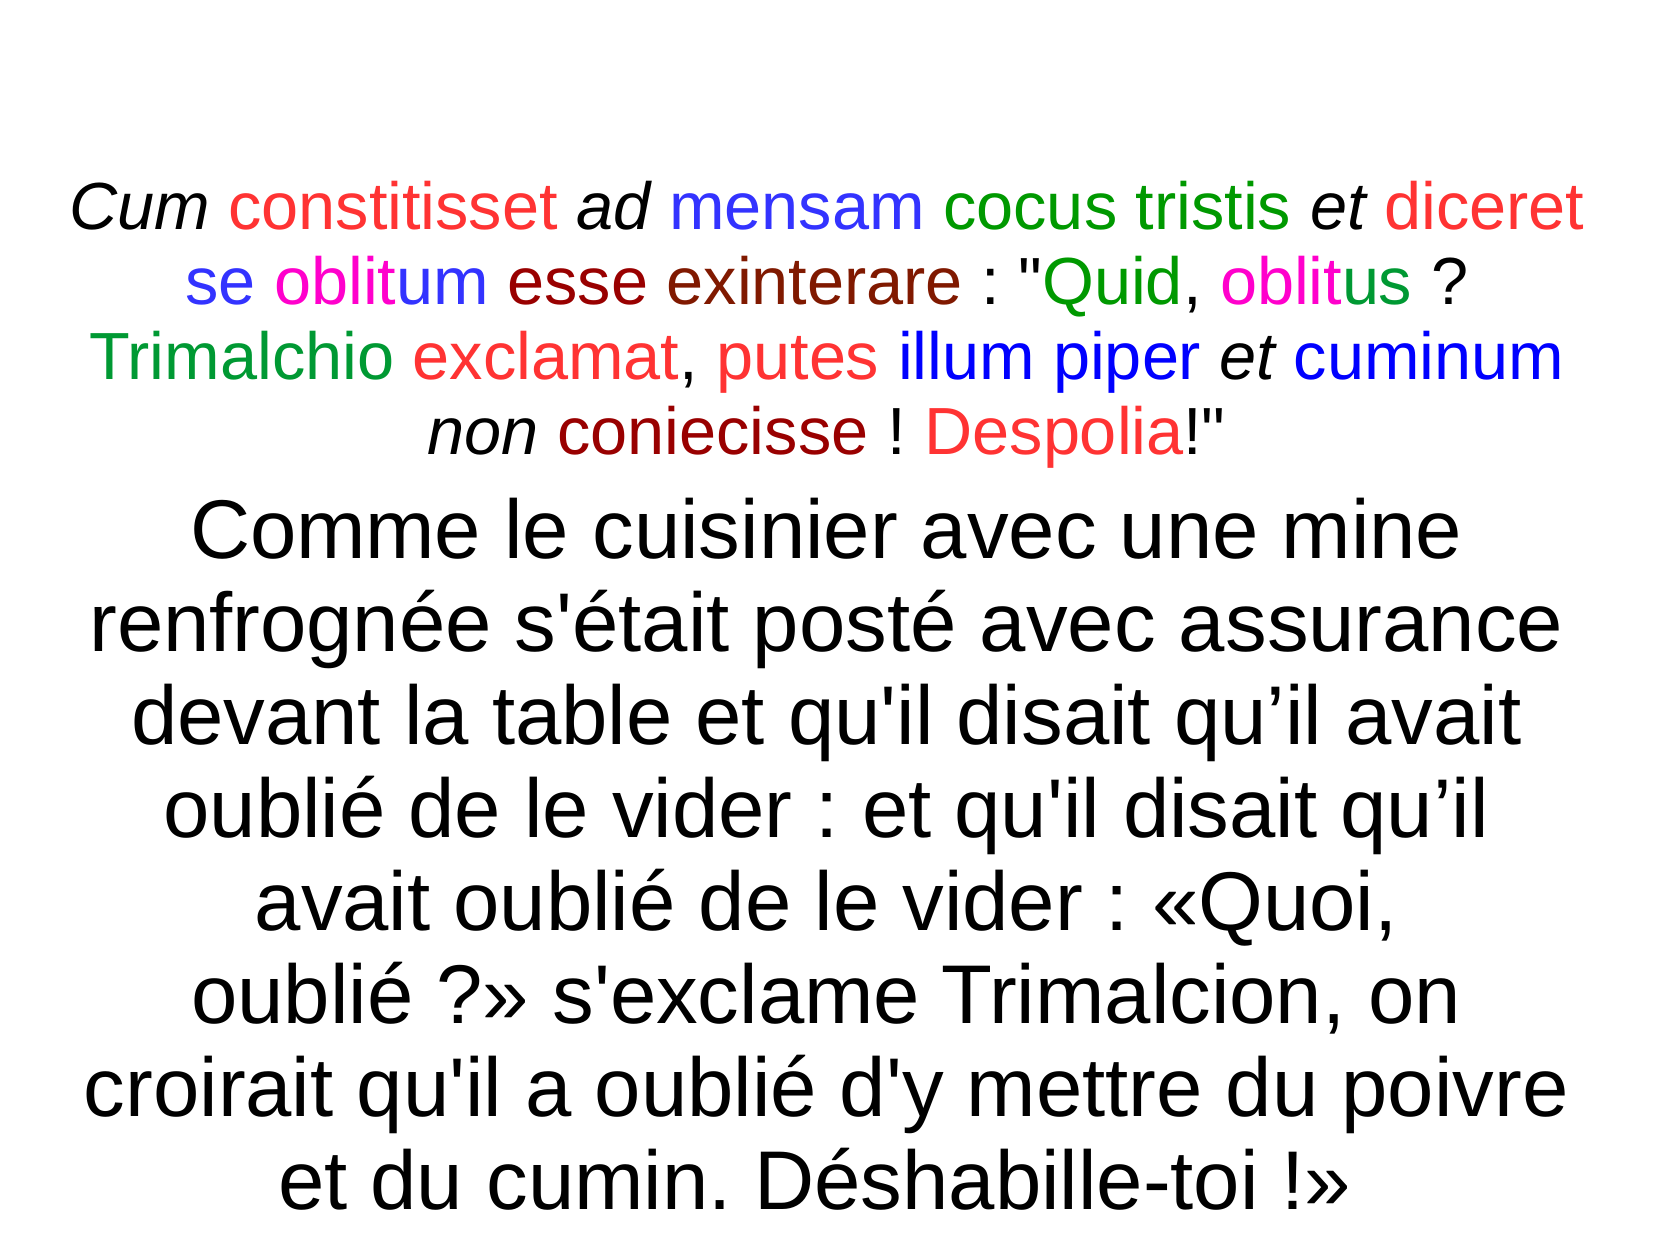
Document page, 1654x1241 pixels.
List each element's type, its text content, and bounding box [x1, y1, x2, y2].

title Cum constitisset ad mensam cocus tristis et diceret se oblitum esse exinterare : "Quid, oblitus ? Trimalchio exclamat, putes illum piper et cuminum non coniecisse ! Despolia!" [47, 35, 1607, 603]
subtitle Comme le cuisinier avec une mine renfrognée s'était posté avec assurance devant la table et qu'il disait qu’il avait oublié de le vider : et qu'il disait qu’il avait oublié de le vider : «Quoi, oublié ?» s'exclame Trimalcion, on croirait qu'il a oublié d'y mettre du poivre et du cumin. Déshabille-toi !» [82, 483, 1571, 1228]
